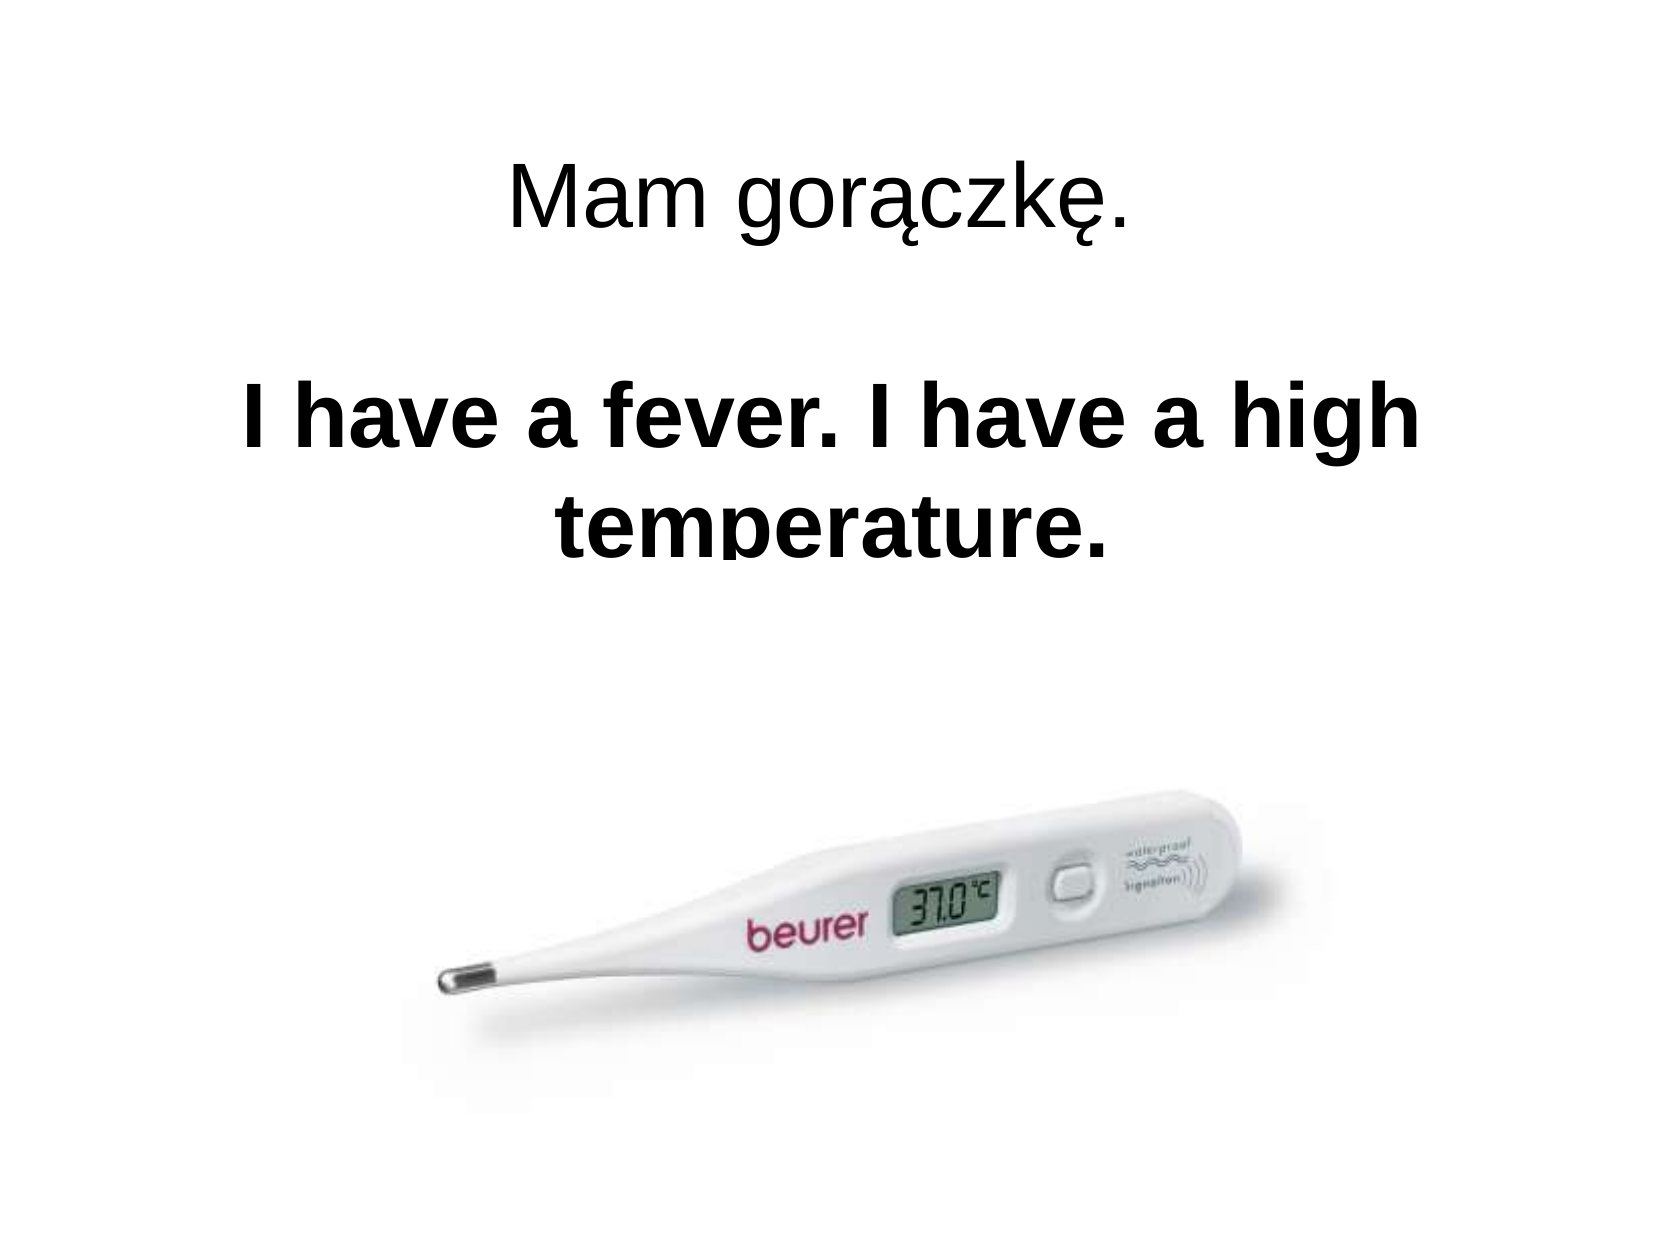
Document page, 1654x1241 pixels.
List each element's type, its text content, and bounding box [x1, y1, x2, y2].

picture [354, 561, 1364, 1211]
title Mam gorączkę. I have a fever. I have a high temperature. [88, 150, 1577, 562]
